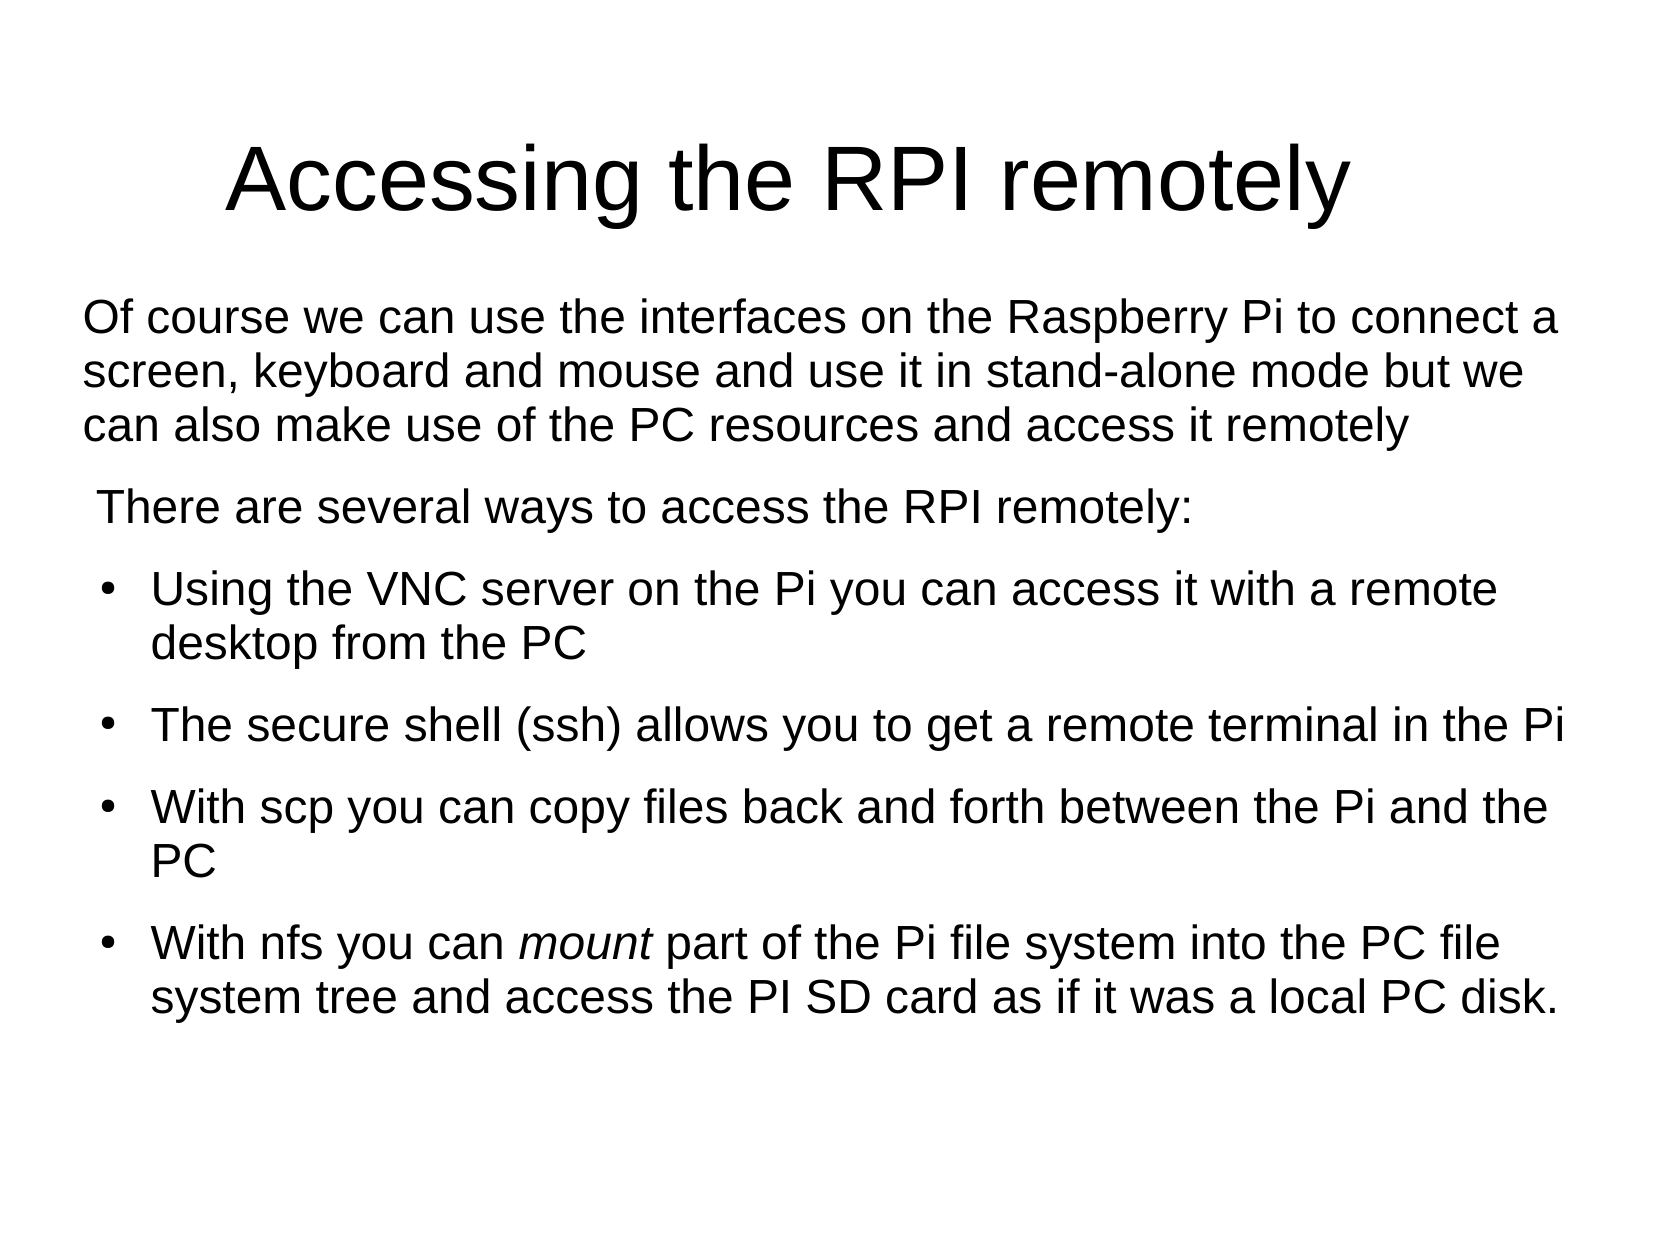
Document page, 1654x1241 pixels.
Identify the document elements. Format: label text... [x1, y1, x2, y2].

list Of course we can use the interfaces on the Raspberry Pi to connect a screen, keyboard and mouse and use it in stand-alone mode but we can also make use of the PC resources and access it remotely There are several ways to access the RPI remotely: Using the VNC server on the Pi you can access it with a remote desktop from the PC The secure shell (ssh) allows you to get a remote terminal in the Pi With scp you can copy files back and forth between the Pi and the PC With nfs you can mount part of the Pi file system into the PC file system tree and access the PI SD card as if it was a local PC disk. [82, 290, 1571, 1156]
title Accessing the RPI remotely [45, 75, 1534, 283]
